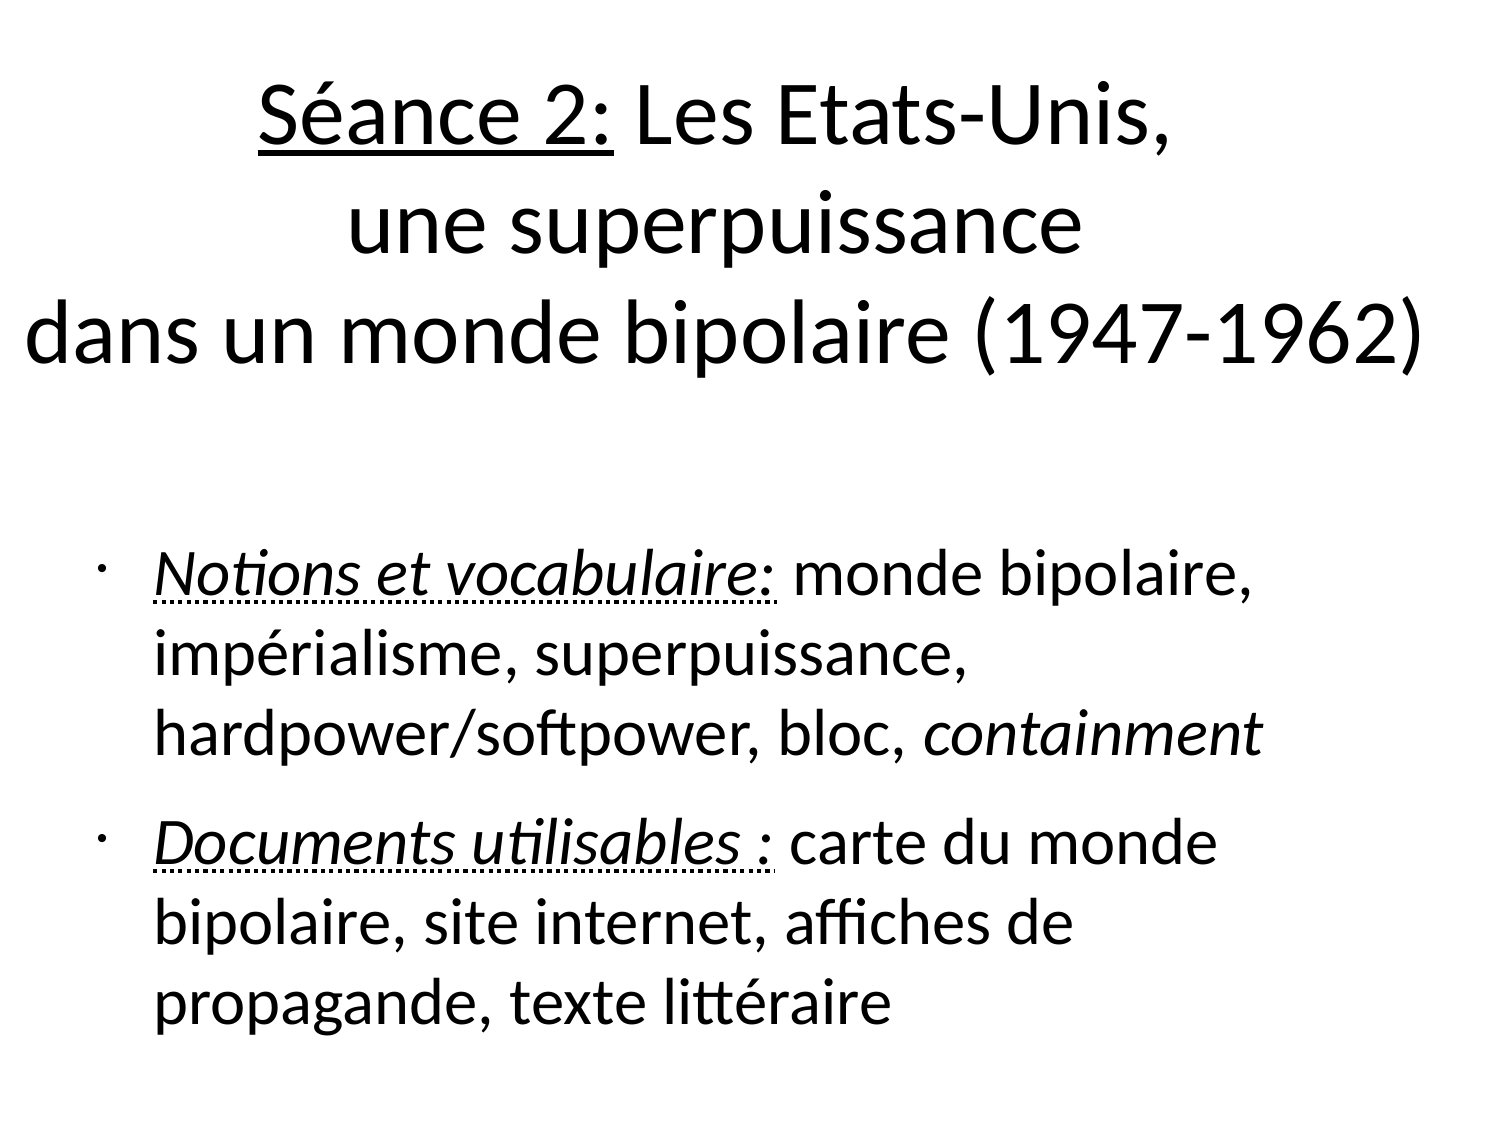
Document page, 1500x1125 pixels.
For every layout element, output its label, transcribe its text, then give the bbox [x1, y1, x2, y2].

title Séance 2: Les Etats-Unis, une superpuissance dans un monde bipolaire (1947-1962) [0, 45, 1500, 233]
list Notions et vocabulaire: monde bipolaire, impérialisme, superpuissance, hardpower/softpower, bloc, containment Documents utilisables : carte du monde bipolaire, site internet, affiches de propagande, texte littéraire [82, 521, 1433, 1125]
